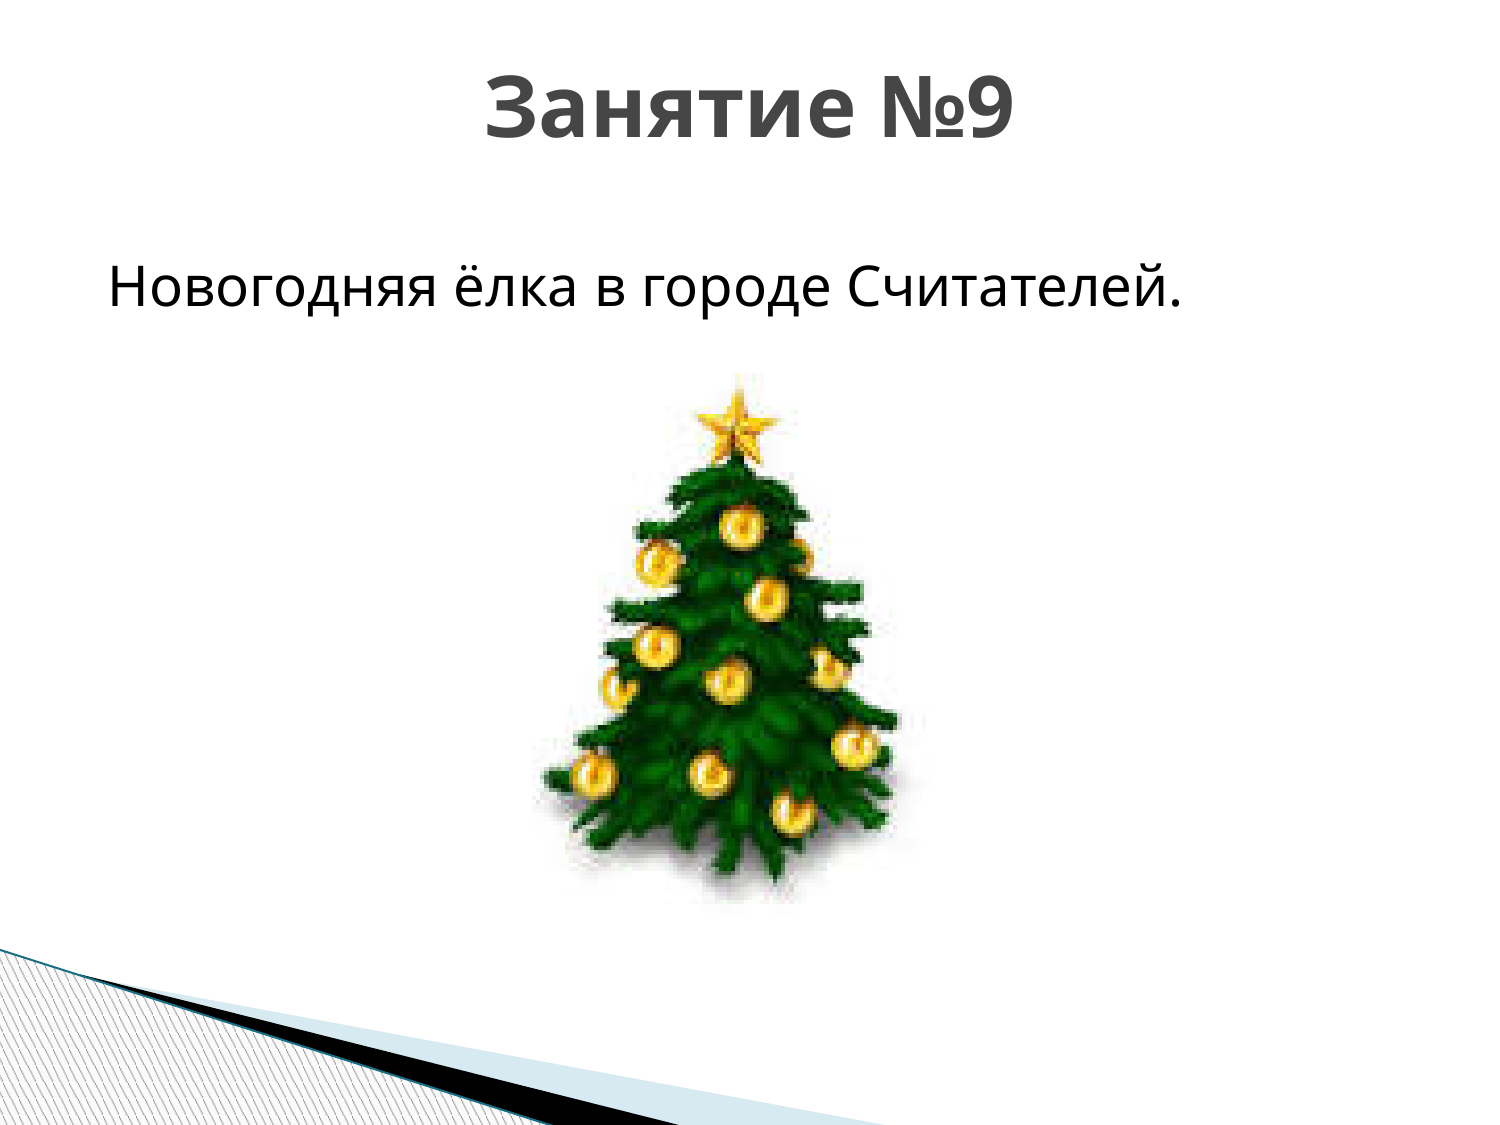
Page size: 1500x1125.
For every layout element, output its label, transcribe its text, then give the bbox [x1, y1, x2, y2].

picture [0, 952, 543, 1125]
title Занятие №9 [75, 45, 1425, 233]
list Новогодняя ёлка в городе Считателей. [75, 243, 1425, 986]
picture [466, 373, 1010, 917]
